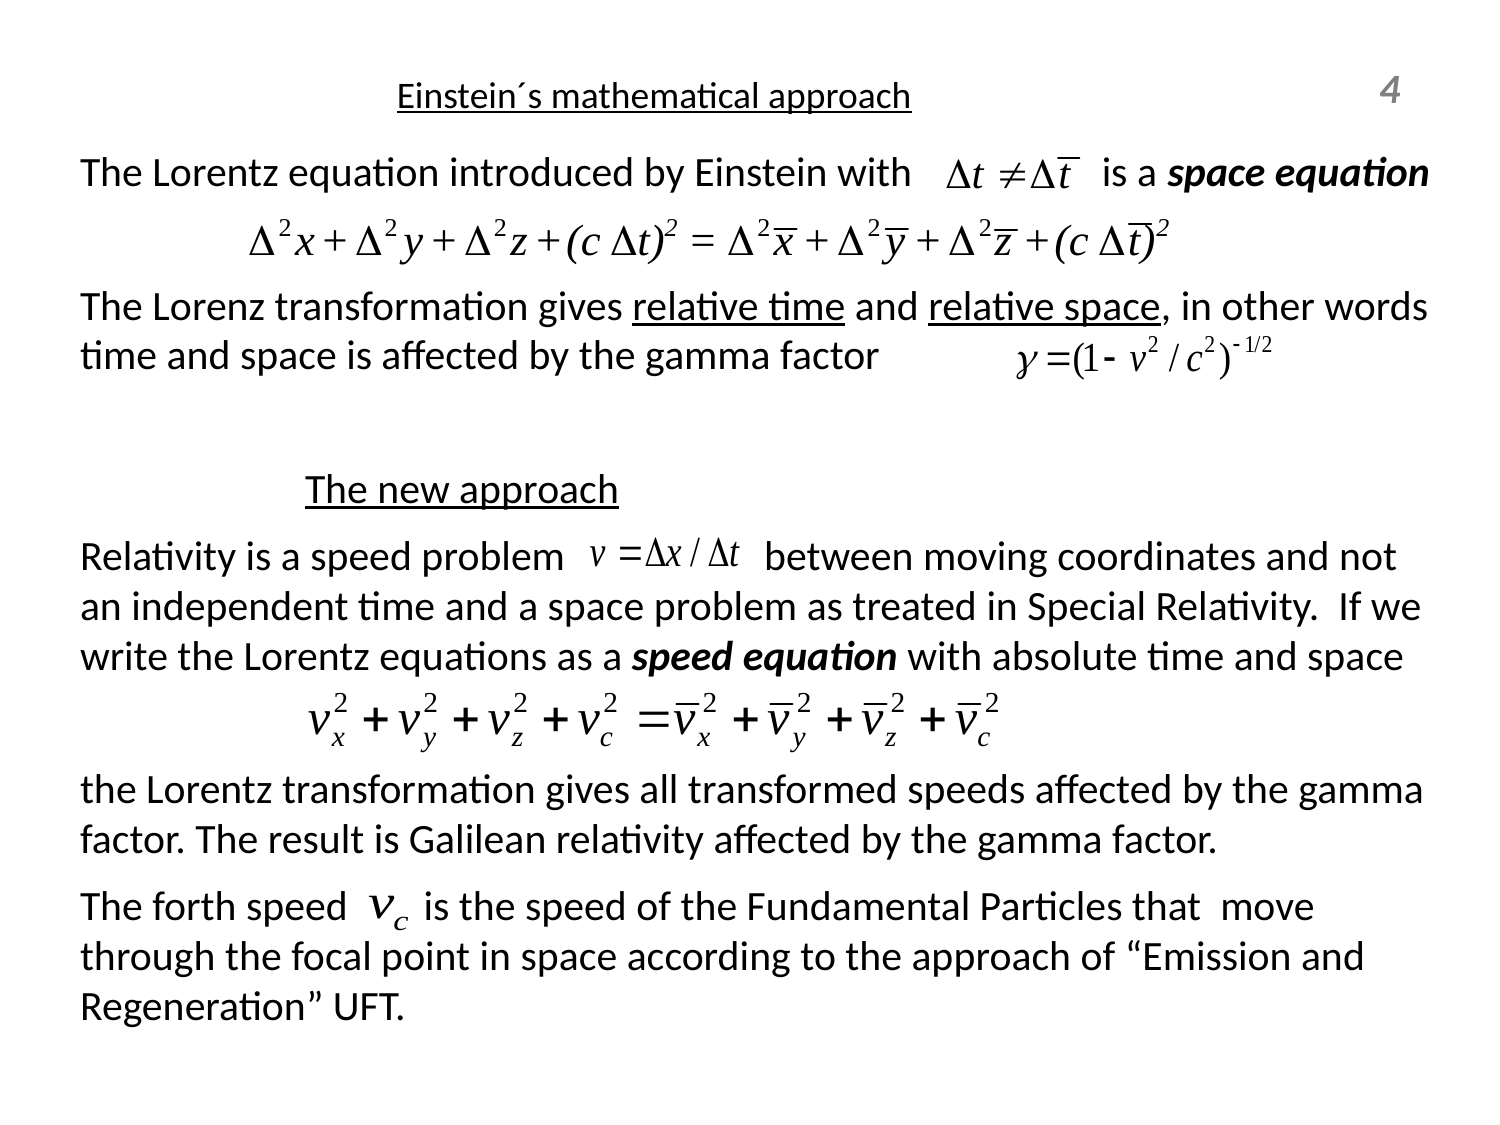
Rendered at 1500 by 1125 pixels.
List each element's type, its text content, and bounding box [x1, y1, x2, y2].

chart [584, 527, 749, 578]
list The Lorentz equation introduced by Einstein with is a space equation The Lorenz transformation gives relative time and relative space, in other words time and space is affected by the gamma factor The new approach Relativity is a speed problem between moving coordinates and not an independent time and a space problem as treated in Special Relativity. If we write the Lorentz equations as a speed equation with absolute time and space the Lorentz transformation gives all transformed speeds affected by the gamma factor. The result is Galilean relativity affected by the gamma factor. The forth speed is the speed of the Fundamental Particles that move through the focal point in space according to the approach of “Emission and Regeneration” UFT. [64, 137, 1447, 1042]
chart [242, 208, 1177, 275]
text_box Einstein´s mathematical approachapproach [382, 63, 1091, 123]
text_box 4 [1364, 54, 1416, 121]
chart [301, 680, 1010, 764]
chart [938, 149, 1090, 200]
chart [1009, 326, 1281, 389]
chart [360, 869, 420, 943]
